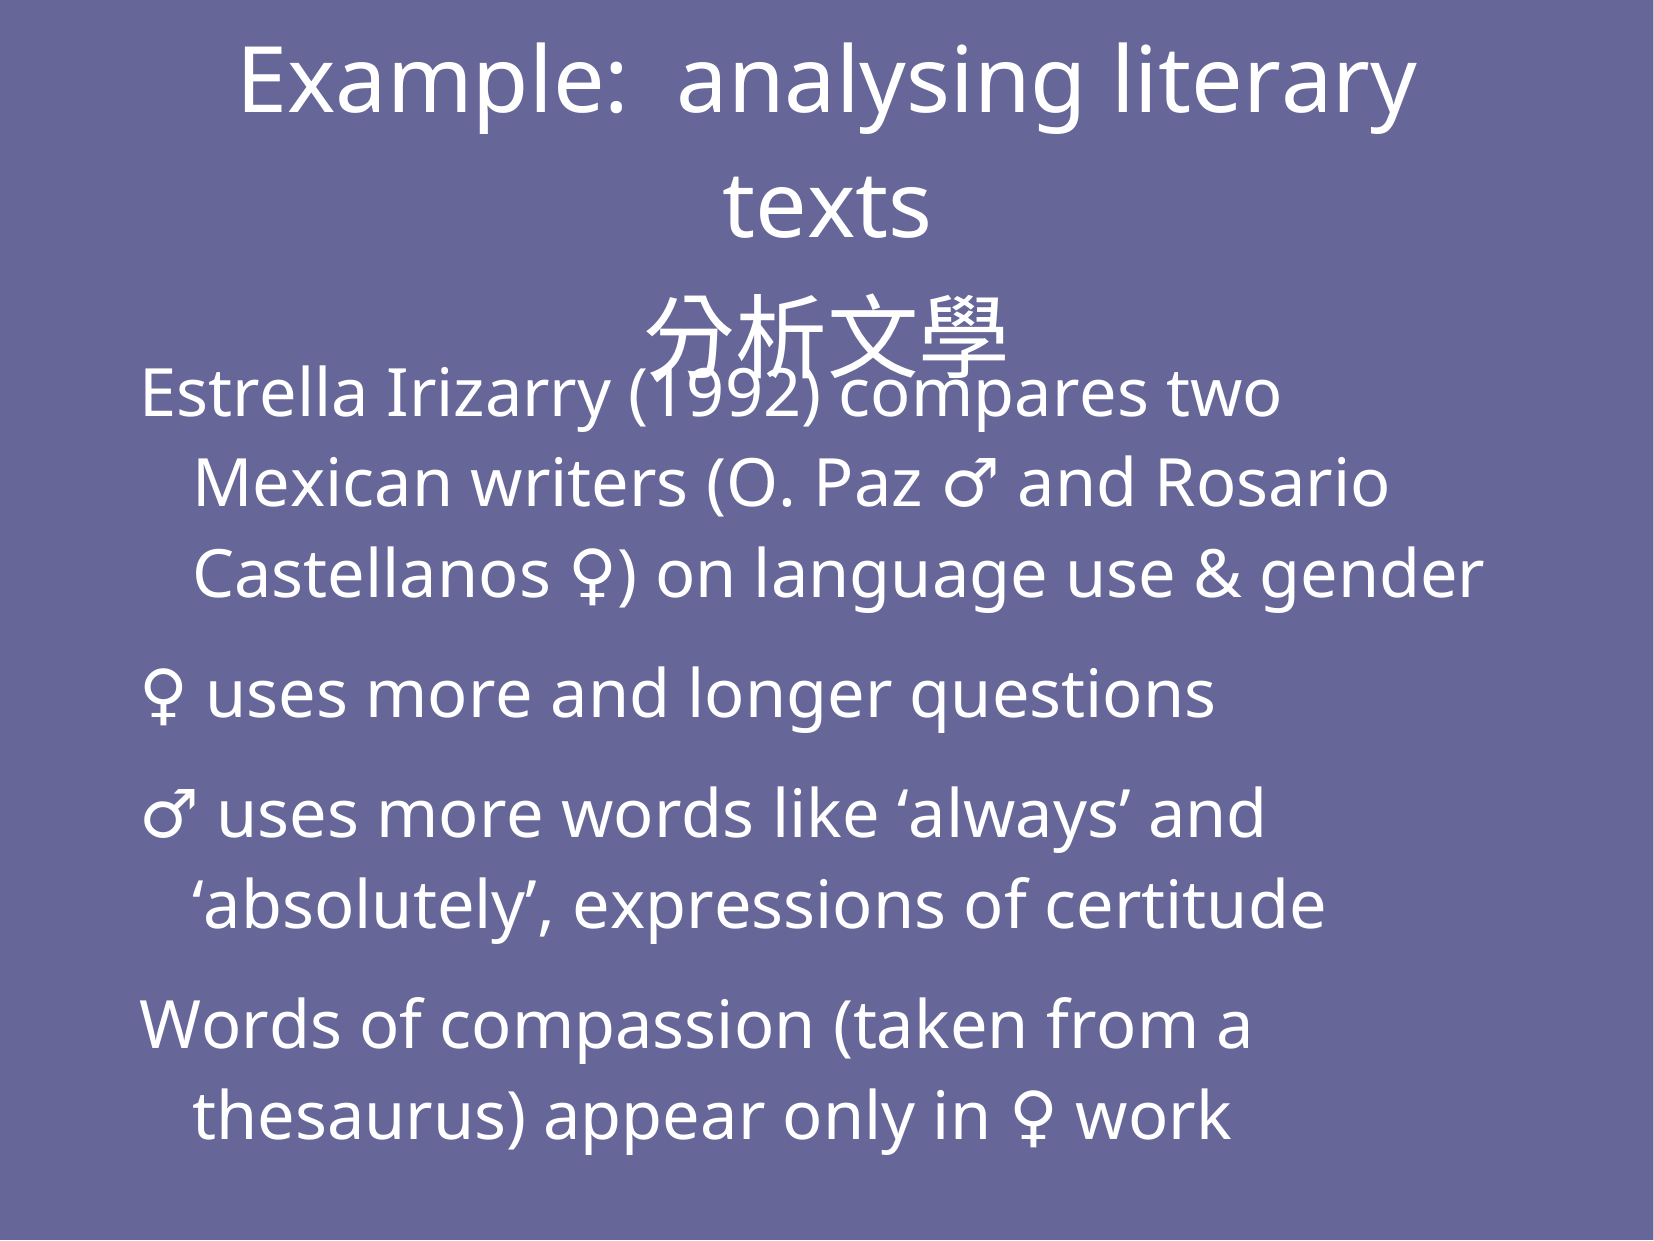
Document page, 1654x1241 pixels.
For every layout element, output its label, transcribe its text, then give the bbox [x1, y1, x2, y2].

list Estrella Irizarry (1992) compares two Mexican writers (O. Paz ♂ and Rosario Castellanos ♀) on language use & gender ♀ uses more and longer questions ♂ uses more words like ‘always’ and ‘absolutely’, expressions of certitude Words of compassion (taken from a thesaurus) appear only in ♀ work [121, 344, 1534, 1148]
title Example: analysing literary texts 分析文學 [121, 83, 1534, 330]
